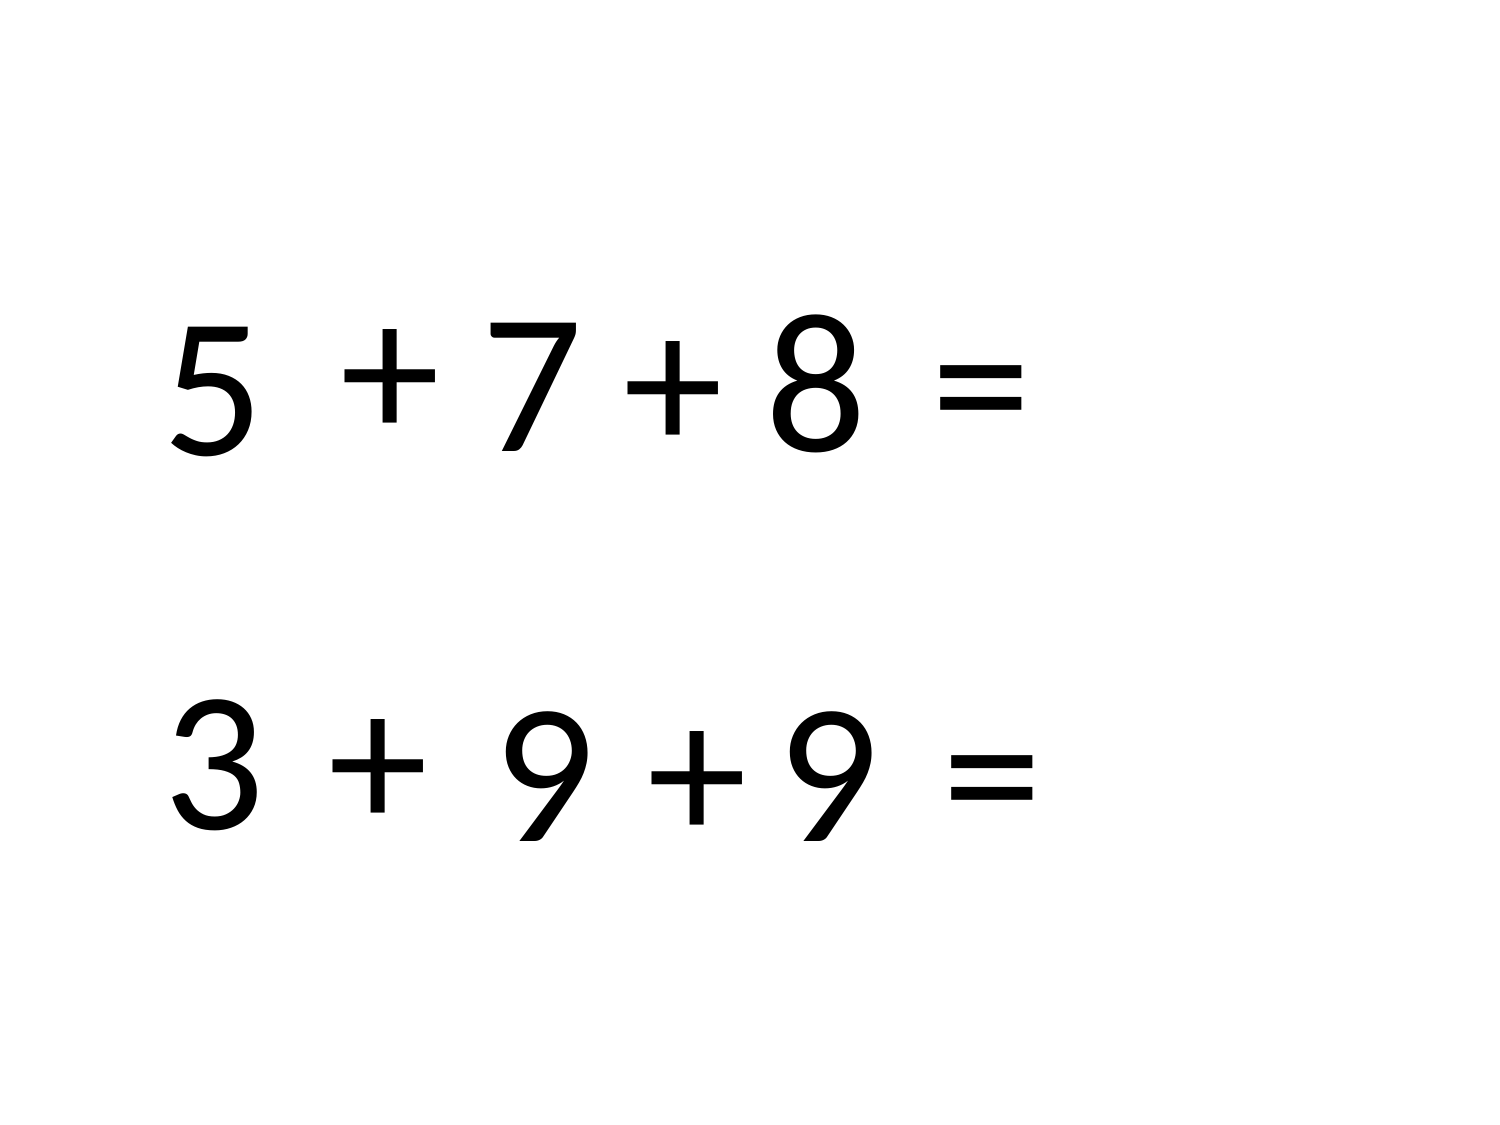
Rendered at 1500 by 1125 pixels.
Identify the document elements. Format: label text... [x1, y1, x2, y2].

text_box 7 [467, 243, 599, 499]
text_box = [927, 633, 1058, 889]
text_box 3 [148, 621, 280, 878]
text_box + [325, 231, 455, 488]
text_box + [313, 621, 444, 878]
text_box = [916, 243, 1046, 499]
text_box 8 [750, 243, 882, 499]
text_box 9 [479, 633, 611, 889]
text_box 5 [147, 248, 279, 504]
text_box 9 [762, 633, 894, 889]
text_box + [632, 633, 762, 889]
text_box + [609, 243, 739, 499]
